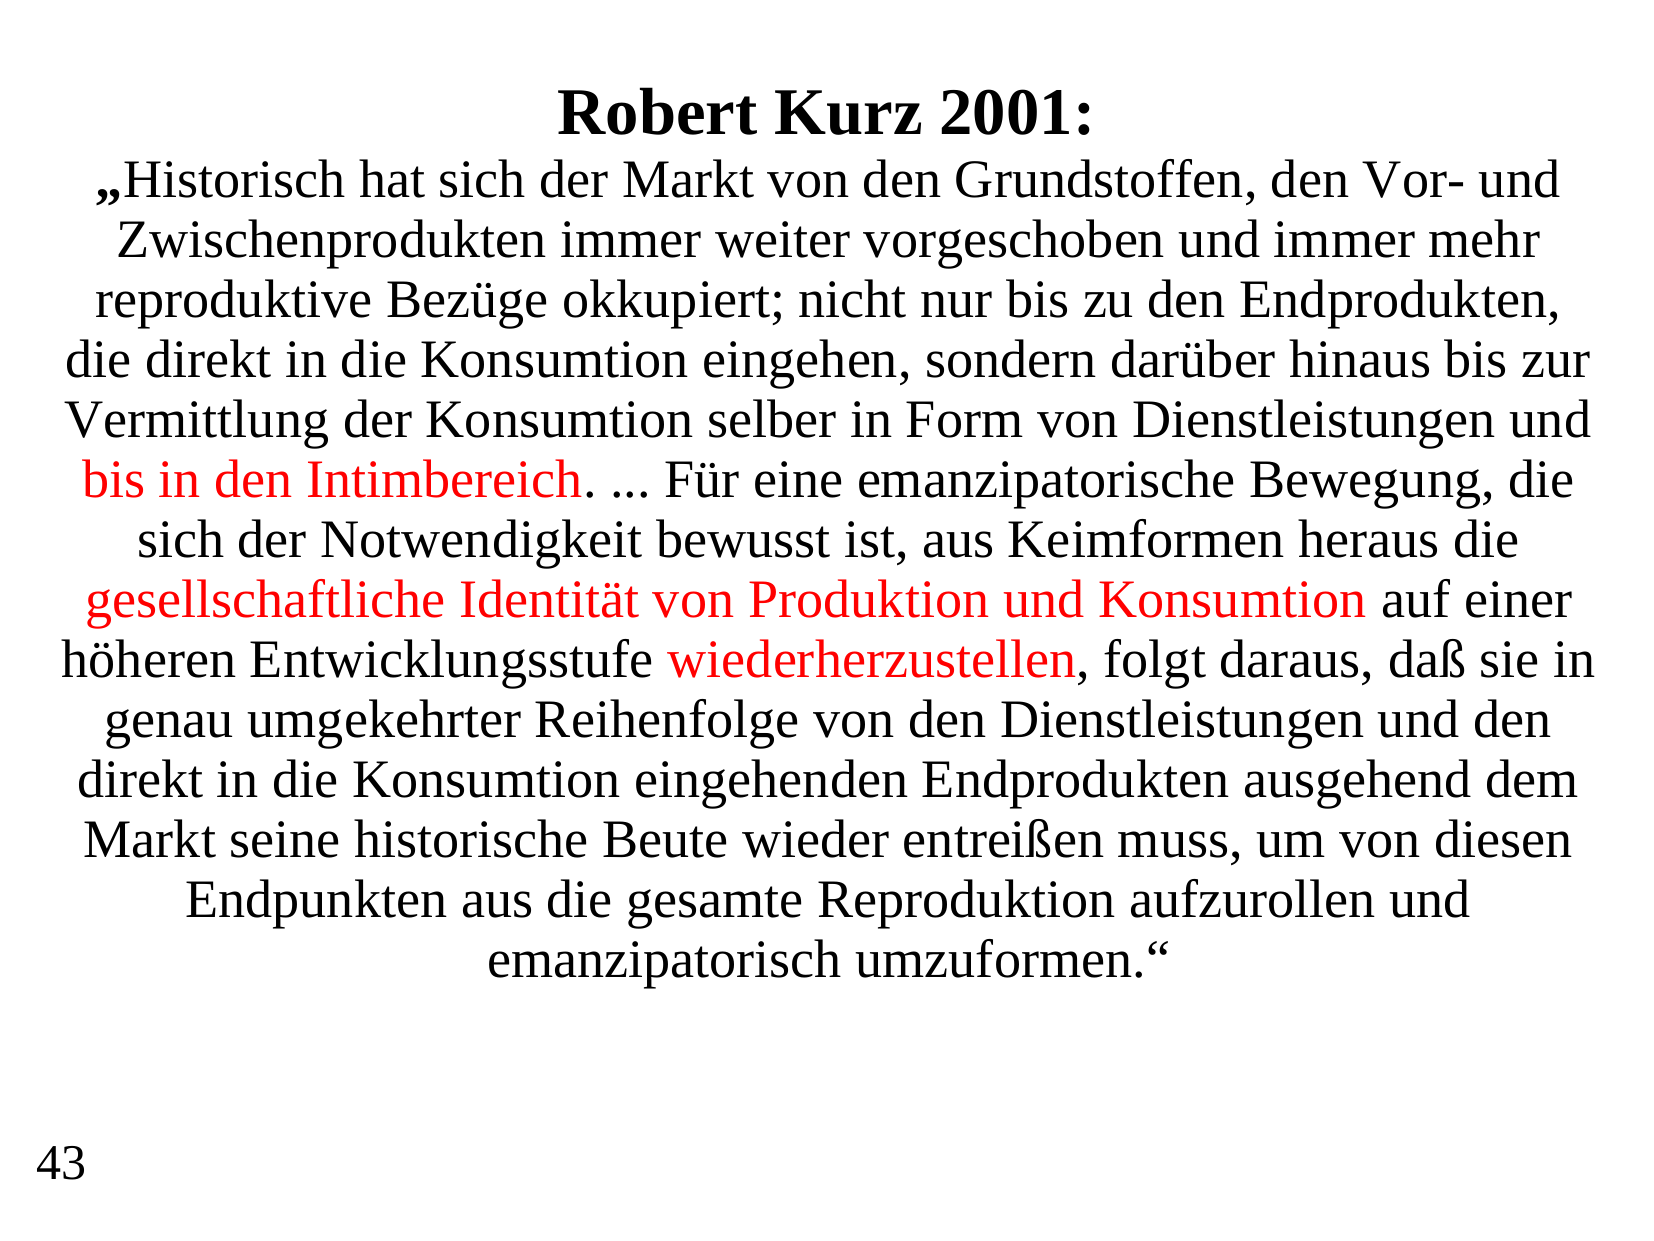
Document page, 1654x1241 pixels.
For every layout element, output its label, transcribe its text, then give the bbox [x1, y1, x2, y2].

text_box Robert Kurz 2001: „Historisch hat sich der Markt von den Grundstoffen, den Vor- und Zwischenprodukten immer weiter vorgeschoben und immer mehr reproduktive Bezüge okkupiert; nicht nur bis zu den Endprodukten, die direkt in die Konsumtion eingehen, sondern darüber hinaus bis zur Vermittlung der Konsumtion selber in Form von Dienstleistungen und bis in den Intimbereich. ... Für eine emanzipatorische Bewegung, die sich der Notwendigkeit bewusst ist, aus Keimformen heraus die gesellschaftliche Identität von Produktion und Konsumtion auf einer höheren Entwicklungsstufe wiederherzustellen, folgt daraus, daß sie in genau umgekehrter Reihenfolge von den Dienstleistungen und den direkt in die Konsumtion eingehenden Endprodukten ausgehend dem Markt seine historische Beute wieder entreißen muss, um von diesen Endpunkten aus die gesamte Reproduktion aufzurollen und emanzipatorisch umzuformen.“ [55, 75, 1603, 1191]
text_box <Nummer> [36, 1134, 271, 1196]
